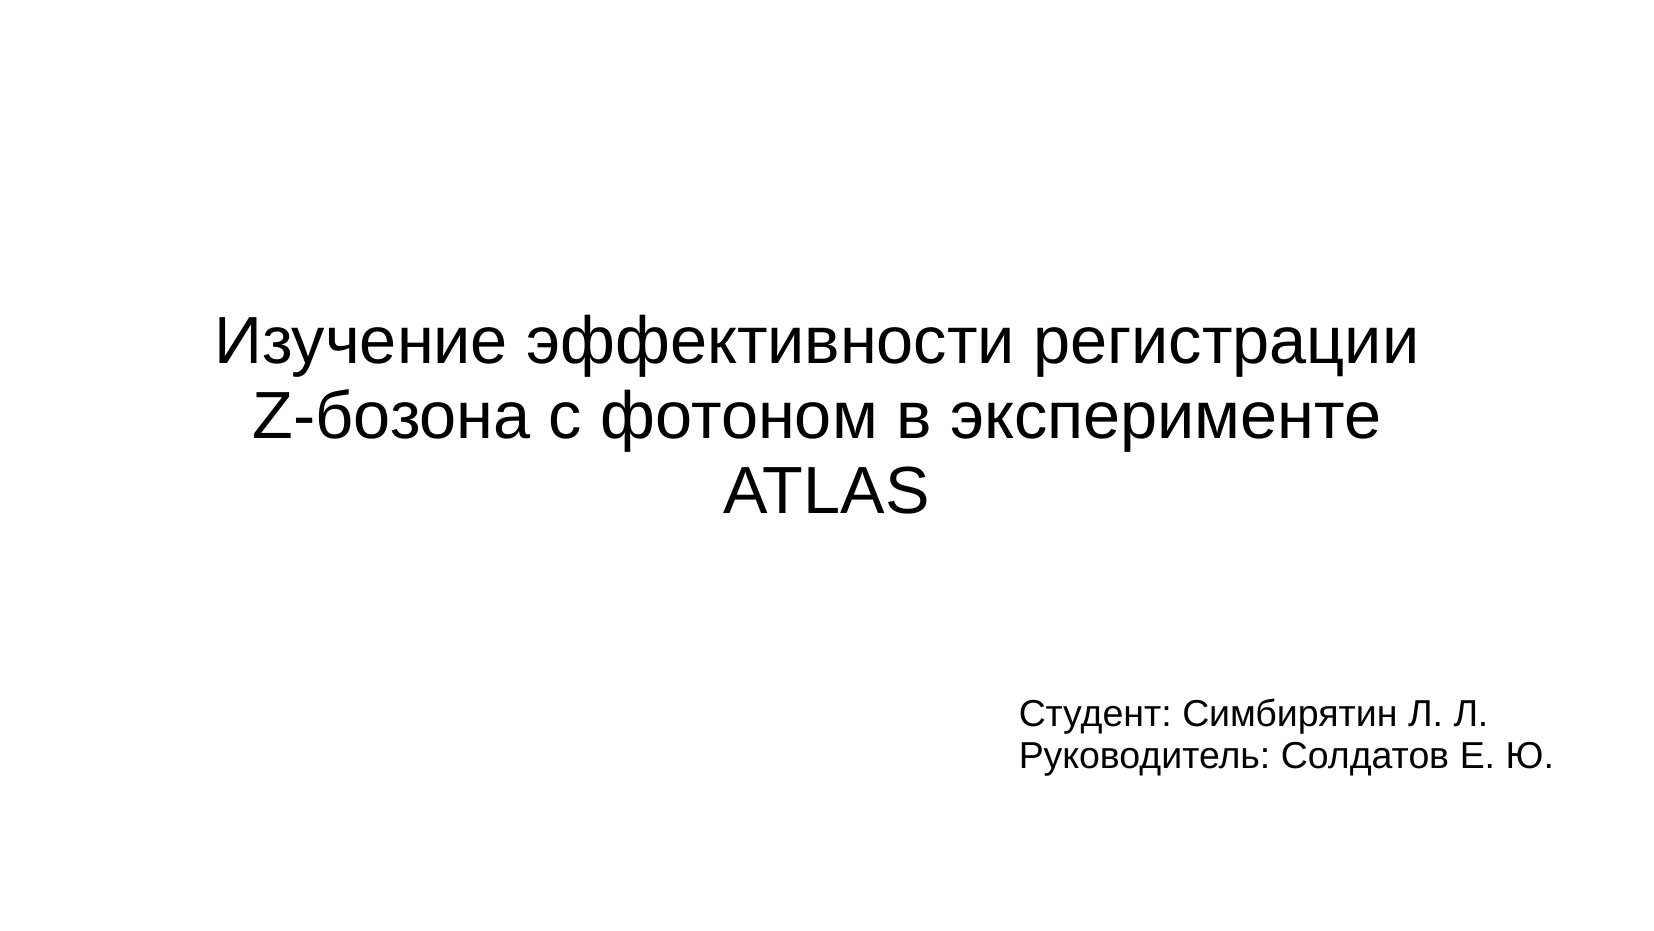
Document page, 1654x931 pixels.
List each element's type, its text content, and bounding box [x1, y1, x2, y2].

subtitle Изучение эффективности регистрации Z-бозона с фотоном в эксперименте ATLAS [82, 145, 1571, 686]
text_box Студент: Симбирятин Л. Л. Руководитель: Солдатов Е. Ю. [1003, 685, 1570, 784]
